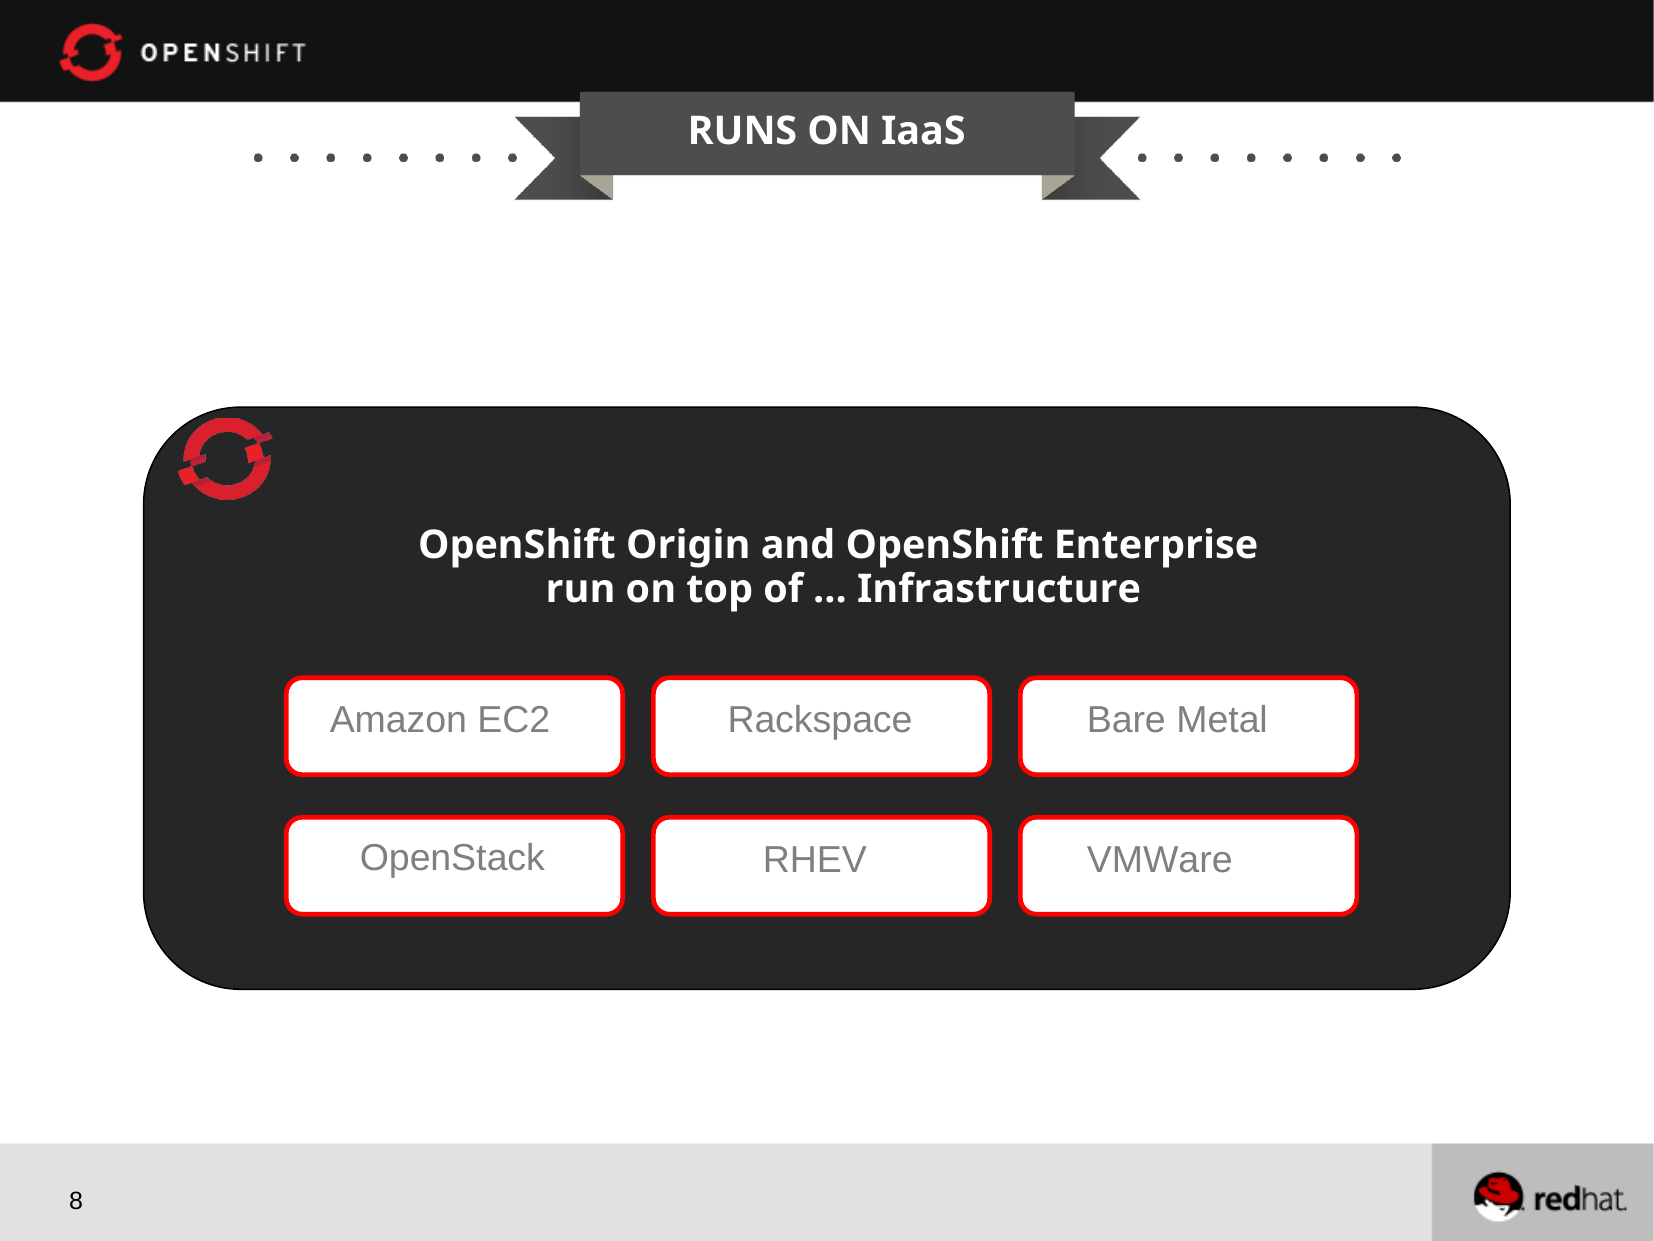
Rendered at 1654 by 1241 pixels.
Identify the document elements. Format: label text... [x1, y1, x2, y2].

picture [0, 0, 1654, 1241]
text_box RHEV [748, 831, 903, 889]
text_box OpenStack [344, 829, 585, 886]
text_box VMWare [1072, 831, 1276, 889]
text_box Rackspace [712, 691, 940, 749]
text_box RUNS ON IaaS [581, 101, 1073, 163]
text_box OpenShift Origin and OpenShift Enterprise run on top of ... Infrastructure [177, 514, 1511, 620]
text_box Bare Metal [1072, 691, 1295, 749]
text_box [143, 407, 1511, 990]
text_box Amazon EC2 [314, 691, 582, 749]
